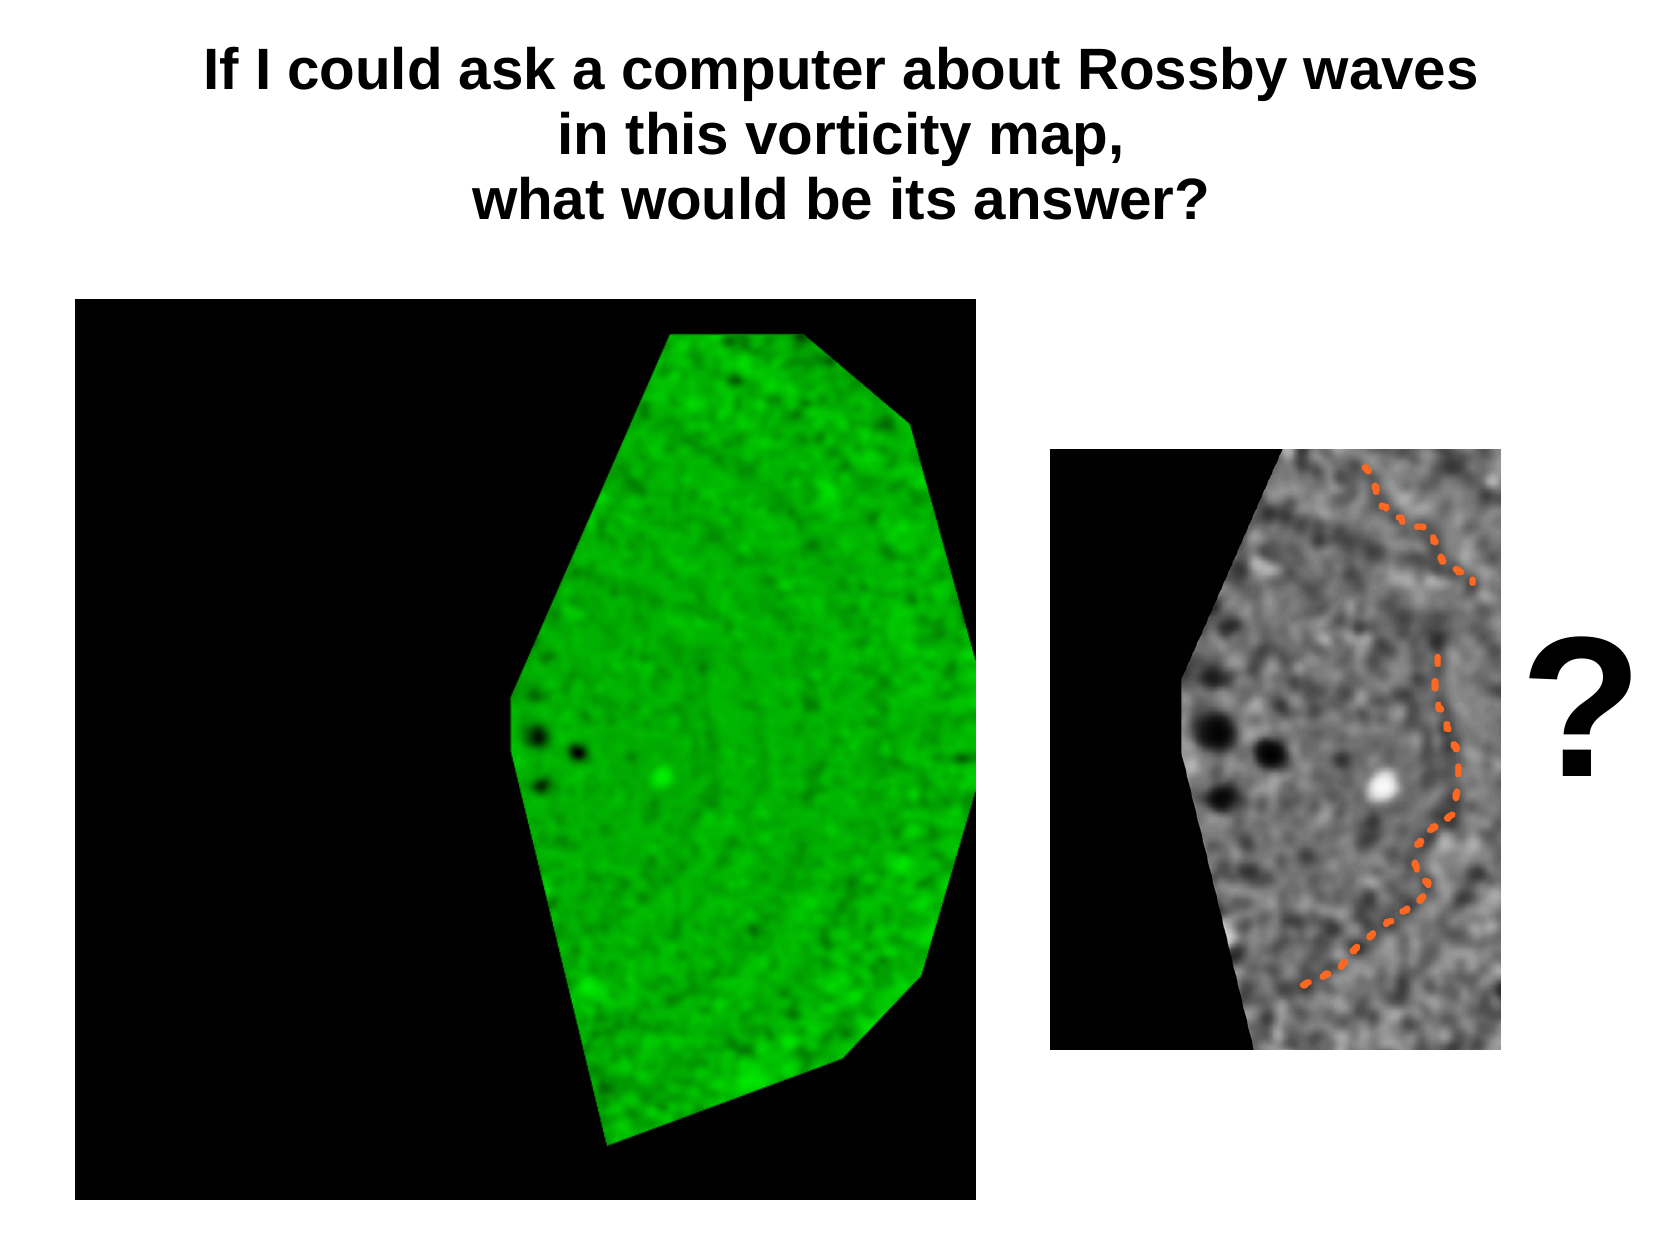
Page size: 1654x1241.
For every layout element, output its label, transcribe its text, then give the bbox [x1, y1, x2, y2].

text_box ? [1505, 588, 1654, 827]
picture [75, 299, 976, 1201]
picture [1050, 449, 1501, 1051]
text_box If I could ask a computer about Rossby waves in this vorticity map, what would be its answer? [59, 29, 1625, 266]
